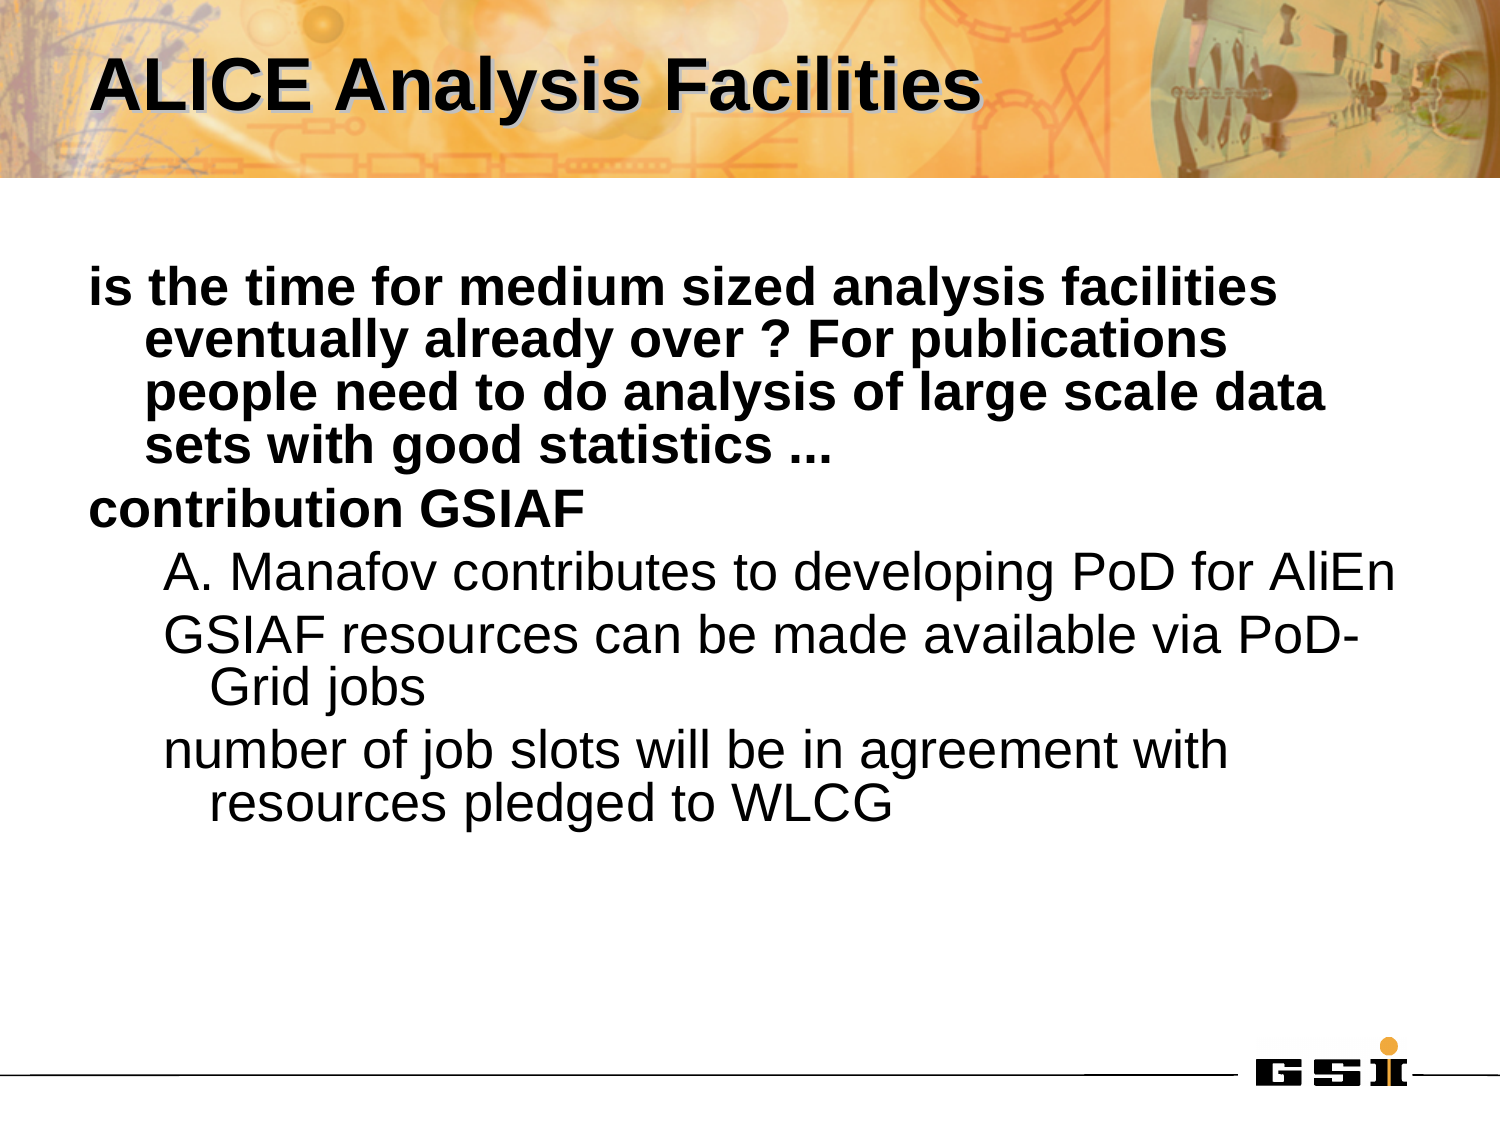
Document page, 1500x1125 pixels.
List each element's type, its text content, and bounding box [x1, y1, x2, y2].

picture [0, 0, 1500, 178]
list is the time for medium sized analysis facilities eventually already over ? For publications people need to do analysis of large scale data sets with good statistics ... contribution GSIAF A. Manafov contributes to developing PoD for AliEn GSIAF resources can be made available via PoD-Grid jobs number of job slots will be in agreement with resources pledged to WLCG [88, 263, 1411, 1006]
title ALICE Analysis Facilities [88, 4, 1411, 172]
picture [1256, 1037, 1407, 1086]
